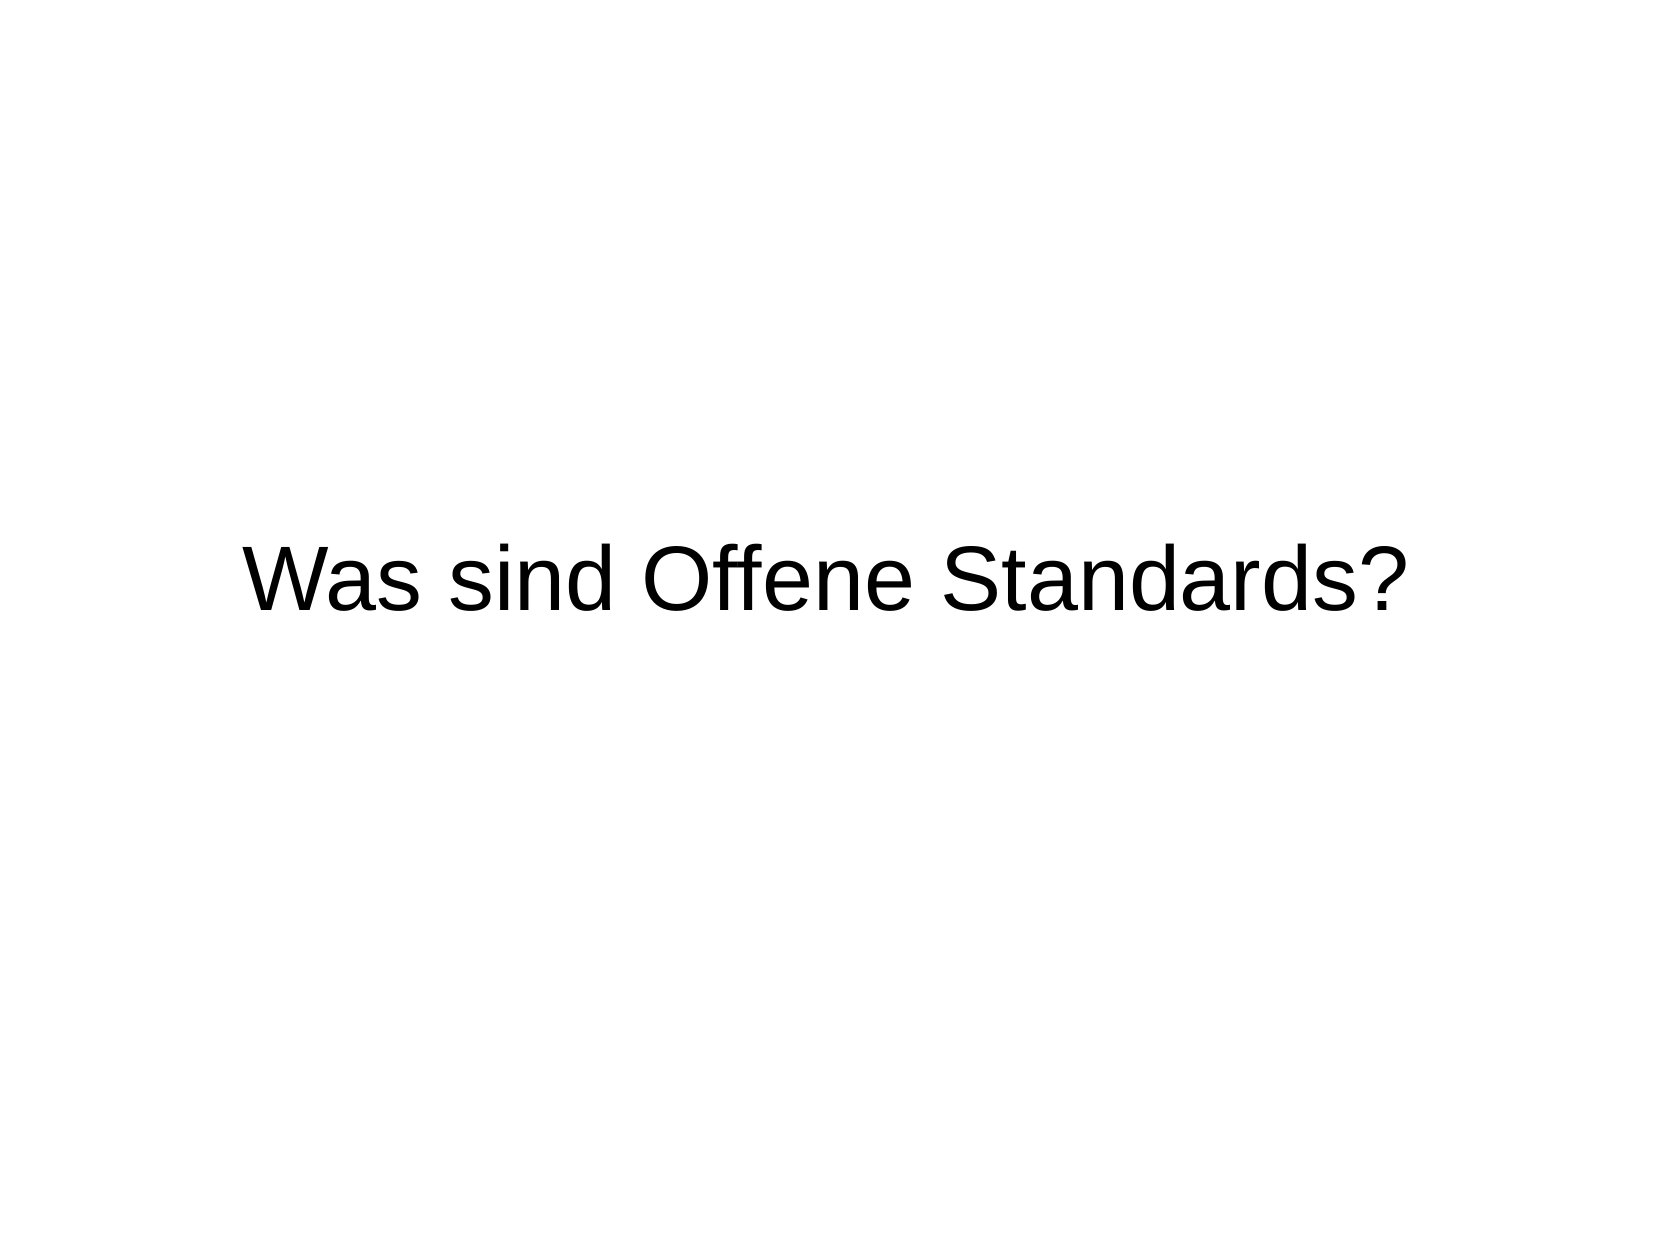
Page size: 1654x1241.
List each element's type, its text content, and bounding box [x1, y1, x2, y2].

text_box Was sind Offene Standards? [82, 49, 1571, 1109]
